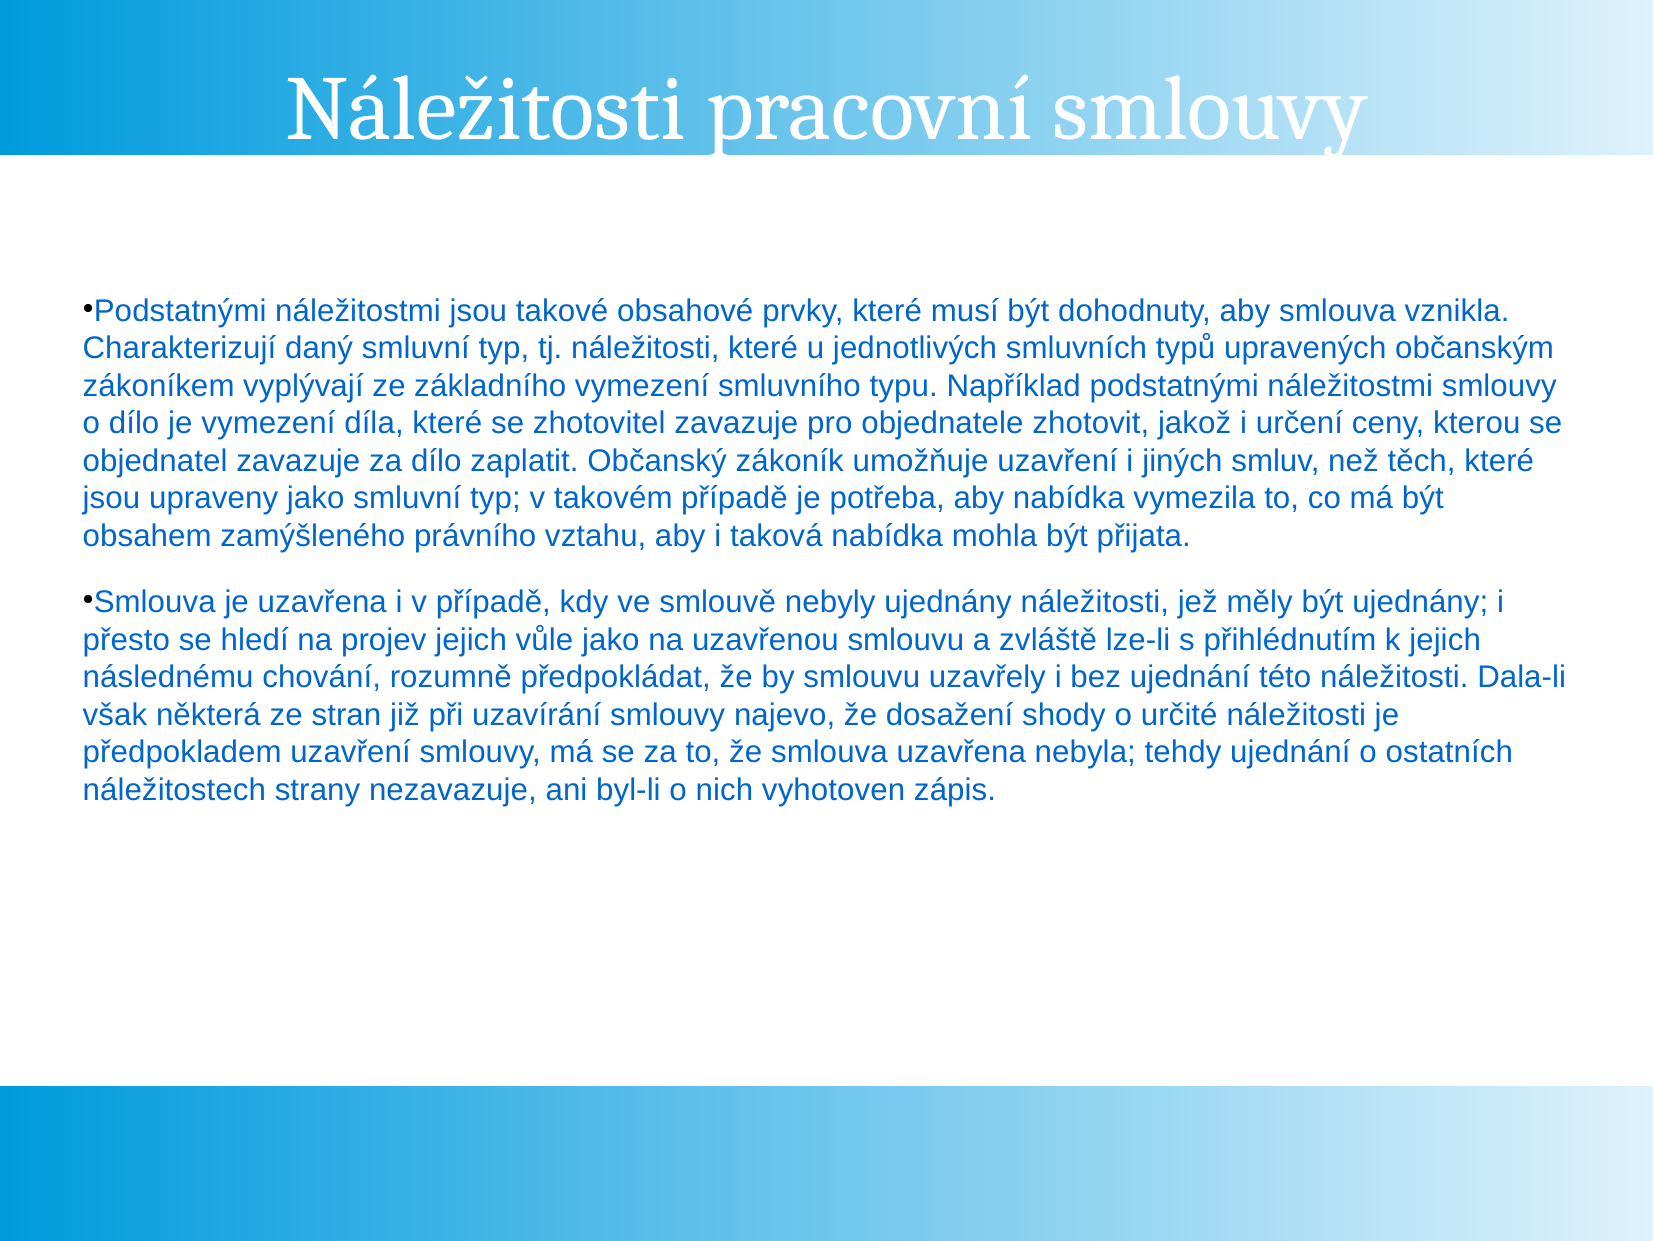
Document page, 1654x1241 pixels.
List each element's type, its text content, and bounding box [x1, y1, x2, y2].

title Náležitosti pracovní smlouvy [82, 47, 1571, 156]
list Podstatnými náležitostmi jsou takové obsahové prvky, které musí být dohodnuty, aby smlouva vznikla. Charakterizují daný smluvní typ, tj. náležitosti, které u jednotlivých smluvních typů upravených občanským zákoníkem vyplývají ze základního vymezení smluvního typu. Například podstatnými náležitostmi smlouvy o dílo je vymezení díla, které se zhotovitel zavazuje pro objednatele zhotovit, jakož i určení ceny, kterou se objednatel zavazuje za dílo zaplatit. Občanský zákoník umožňuje uzavření i jiných smluv, než těch, které jsou upraveny jako smluvní typ; v takovém případě je potřeba, aby nabídka vymezila to, co má být obsahem zamýšleného právního vztahu, aby i taková nabídka mohla být přijata. Smlouva je uzavřena i v případě, kdy ve smlouvě nebyly ujednány náležitosti, jež měly být ujednány; i přesto se hledí na projev jejich vůle jako na uzavřenou smlouvu a zvláště lze-li s přihlédnutím k jejich následnému chování, rozumně předpokládat, že by smlouvu uzavřely i bez ujednání této náležitosti. Dala-li však některá ze stran již při uzavírání smlouvy najevo, že dosažení shody o určité náležitosti je předpokladem uzavření smlouvy, má se za to, že smlouva uzavřena nebyla; tehdy ujednání o ostatních náležitostech strany nezavazuje, ani byl-li o nich vyhotoven zápis. [82, 290, 1571, 1010]
